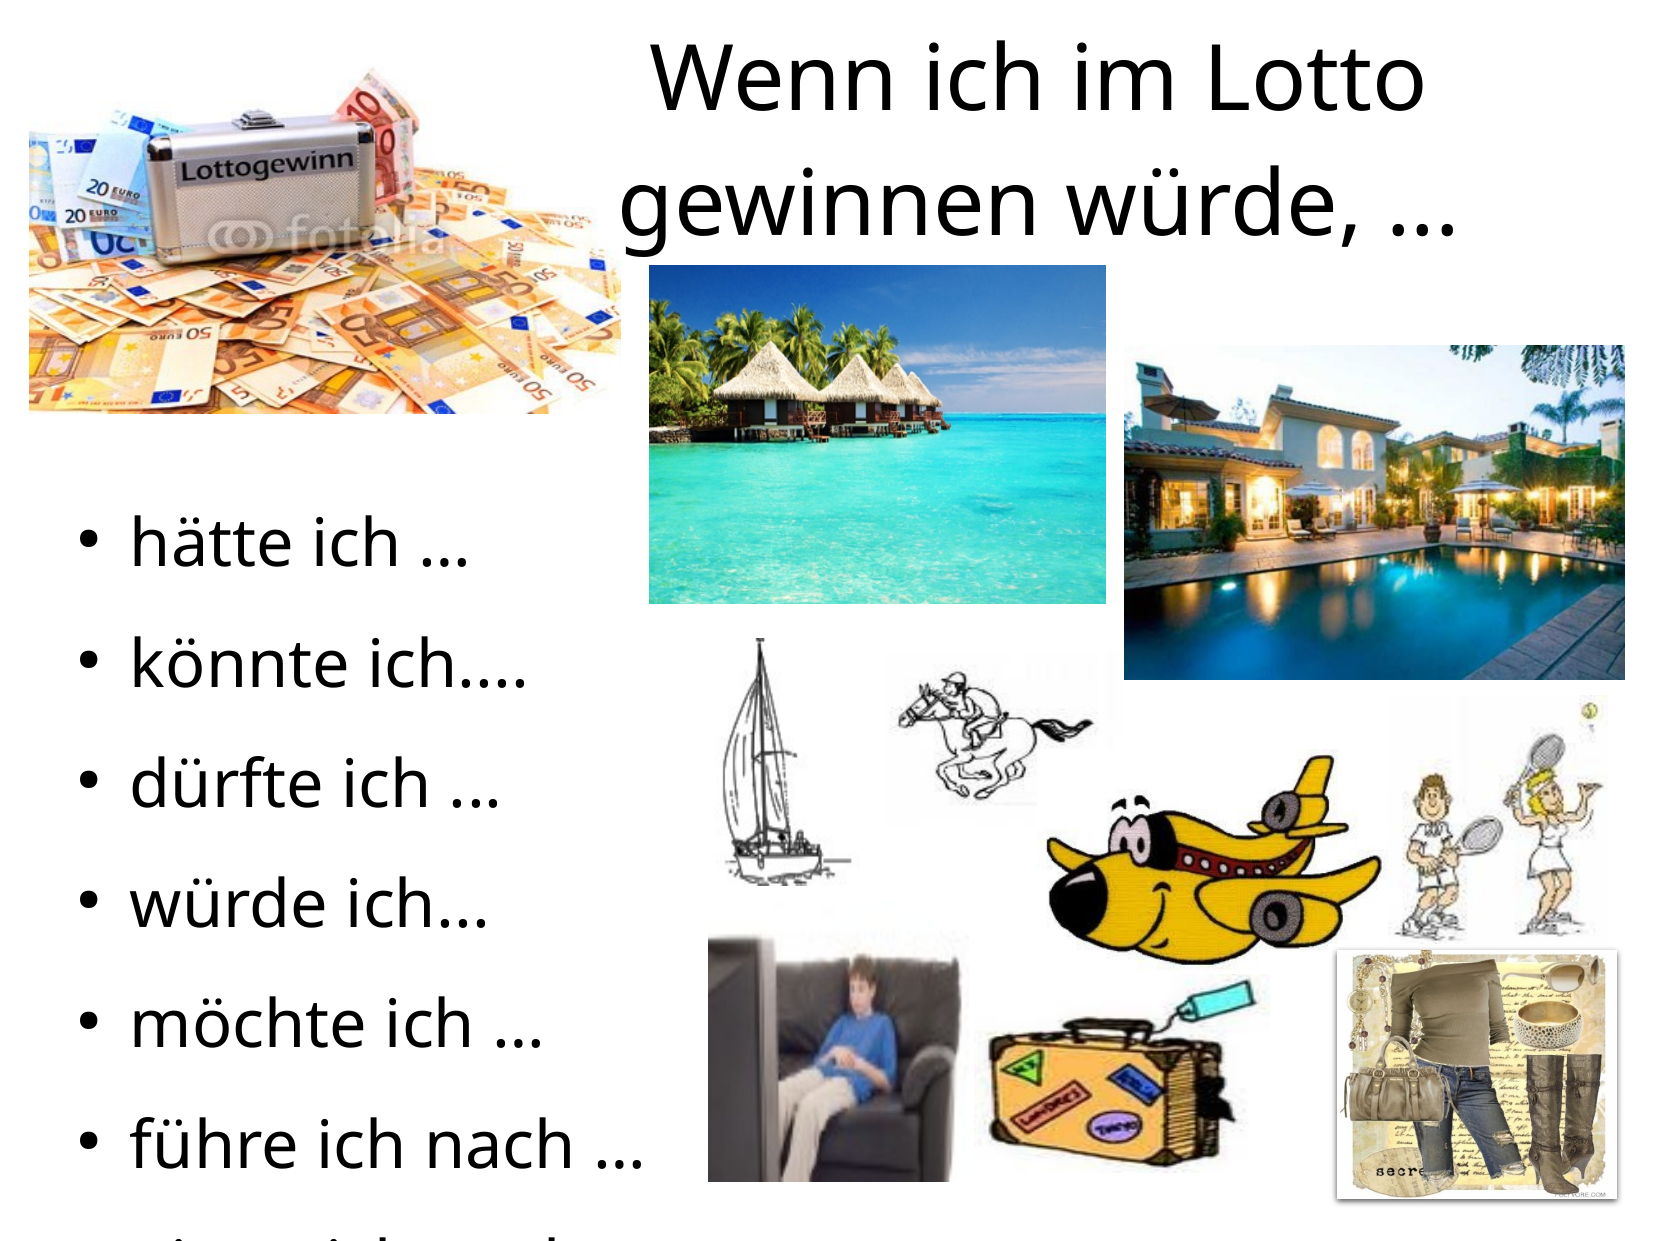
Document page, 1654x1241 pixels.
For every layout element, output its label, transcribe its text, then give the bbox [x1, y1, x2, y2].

picture [1124, 345, 1625, 680]
title Wenn ich im Lotto gewinnen würde, ... [501, 29, 1577, 246]
picture [29, 58, 621, 414]
picture [1307, 607, 1311, 618]
picture [649, 265, 1106, 604]
picture [708, 902, 969, 1182]
list hätte ich … könnte ich.... dürfte ich ... würde ich... möchte ich … führe ich nach … ginge ich nach … [59, 495, 786, 1241]
picture [689, 638, 1625, 1209]
